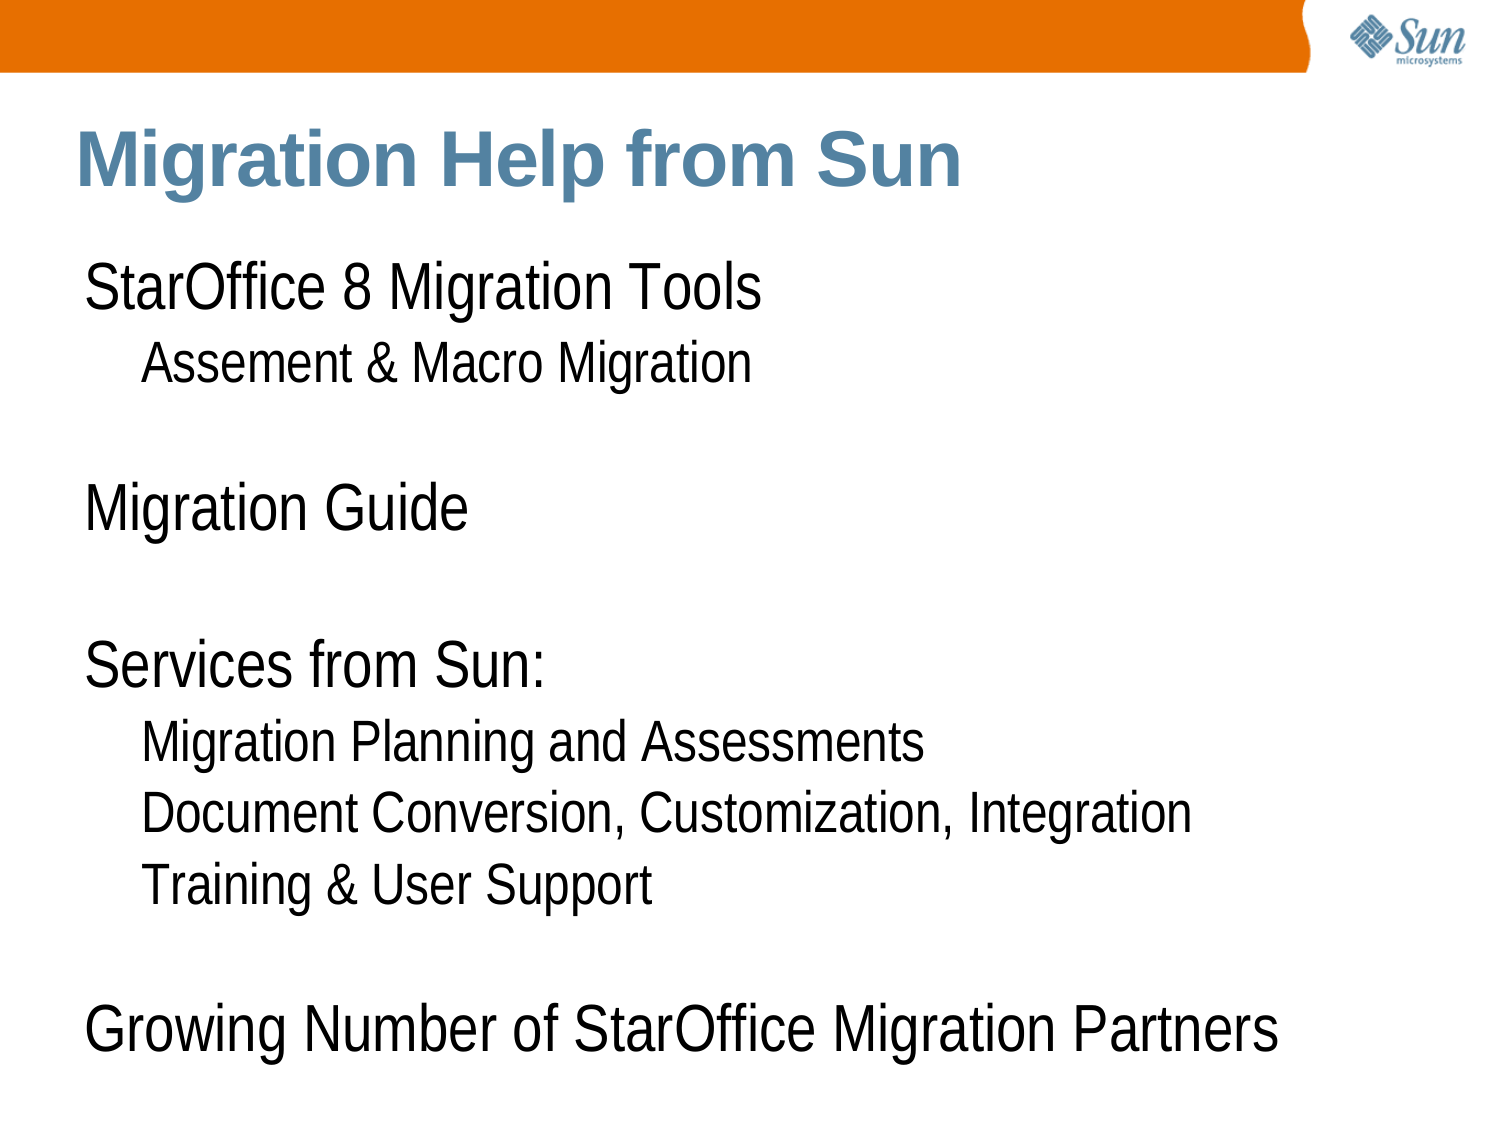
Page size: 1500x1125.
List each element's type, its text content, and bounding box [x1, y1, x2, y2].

title Migration Help from Sun [75, 122, 1438, 228]
picture [0, 0, 1500, 75]
list StarOffice 8 Migration Tools Assement & Macro Migration Migration Guide Services from Sun: Migration Planning and Assessments Document Conversion, Customization, Integration Training & User Support Growing Number of StarOffice Migration Partners [64, 257, 1402, 1068]
